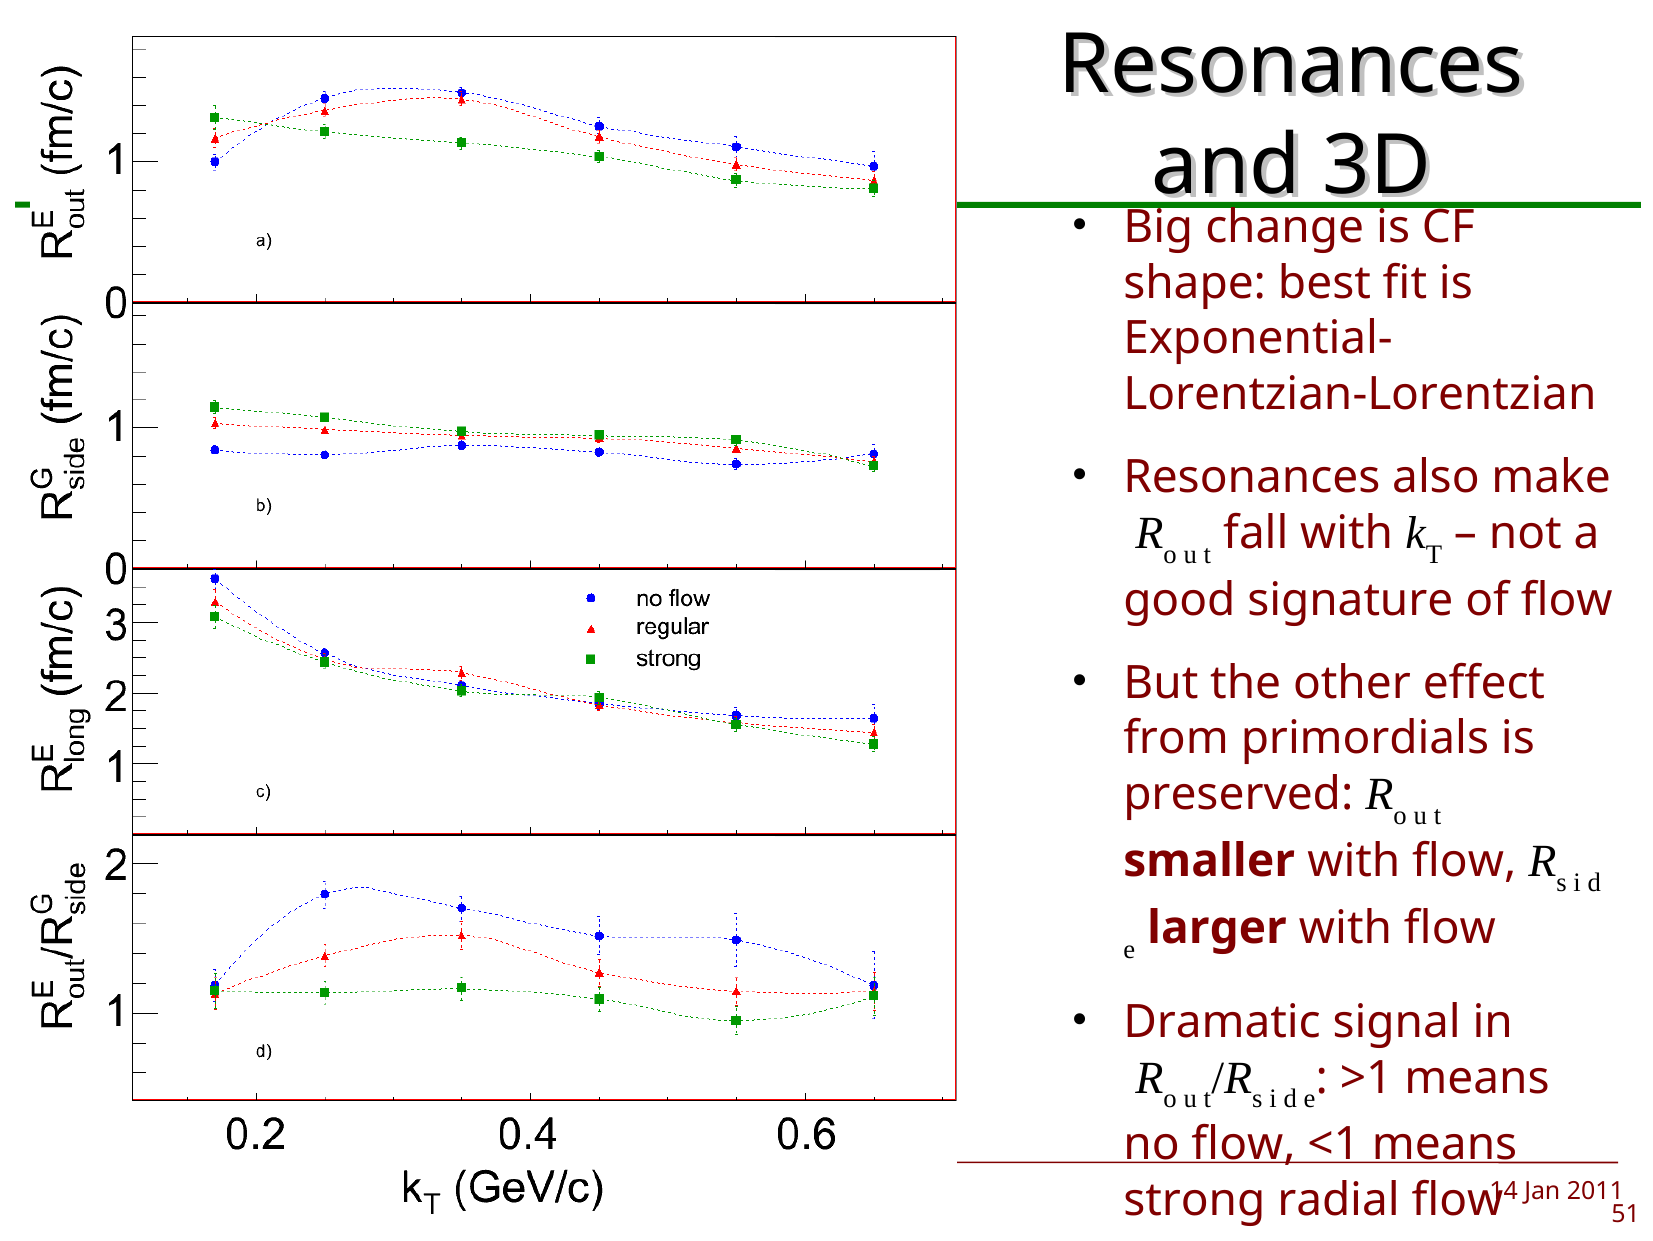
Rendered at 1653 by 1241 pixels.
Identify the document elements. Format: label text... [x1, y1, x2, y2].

picture [30, 36, 957, 1220]
title Resonances and 3D [1033, 8, 1549, 210]
list Big change is CF shape: best fit is Exponential-Lorentzian-Lorentzian Resonances also make Ro u t fall with kT – not a good signature of flow But the other effect from primordials is preserved: Ro u t smaller with flow, Rs i d e larger with flow Dramatic signal in Ro u t/Rs i d e: >1 means no flow, <1 means strong radial flow [1071, 196, 1616, 1241]
